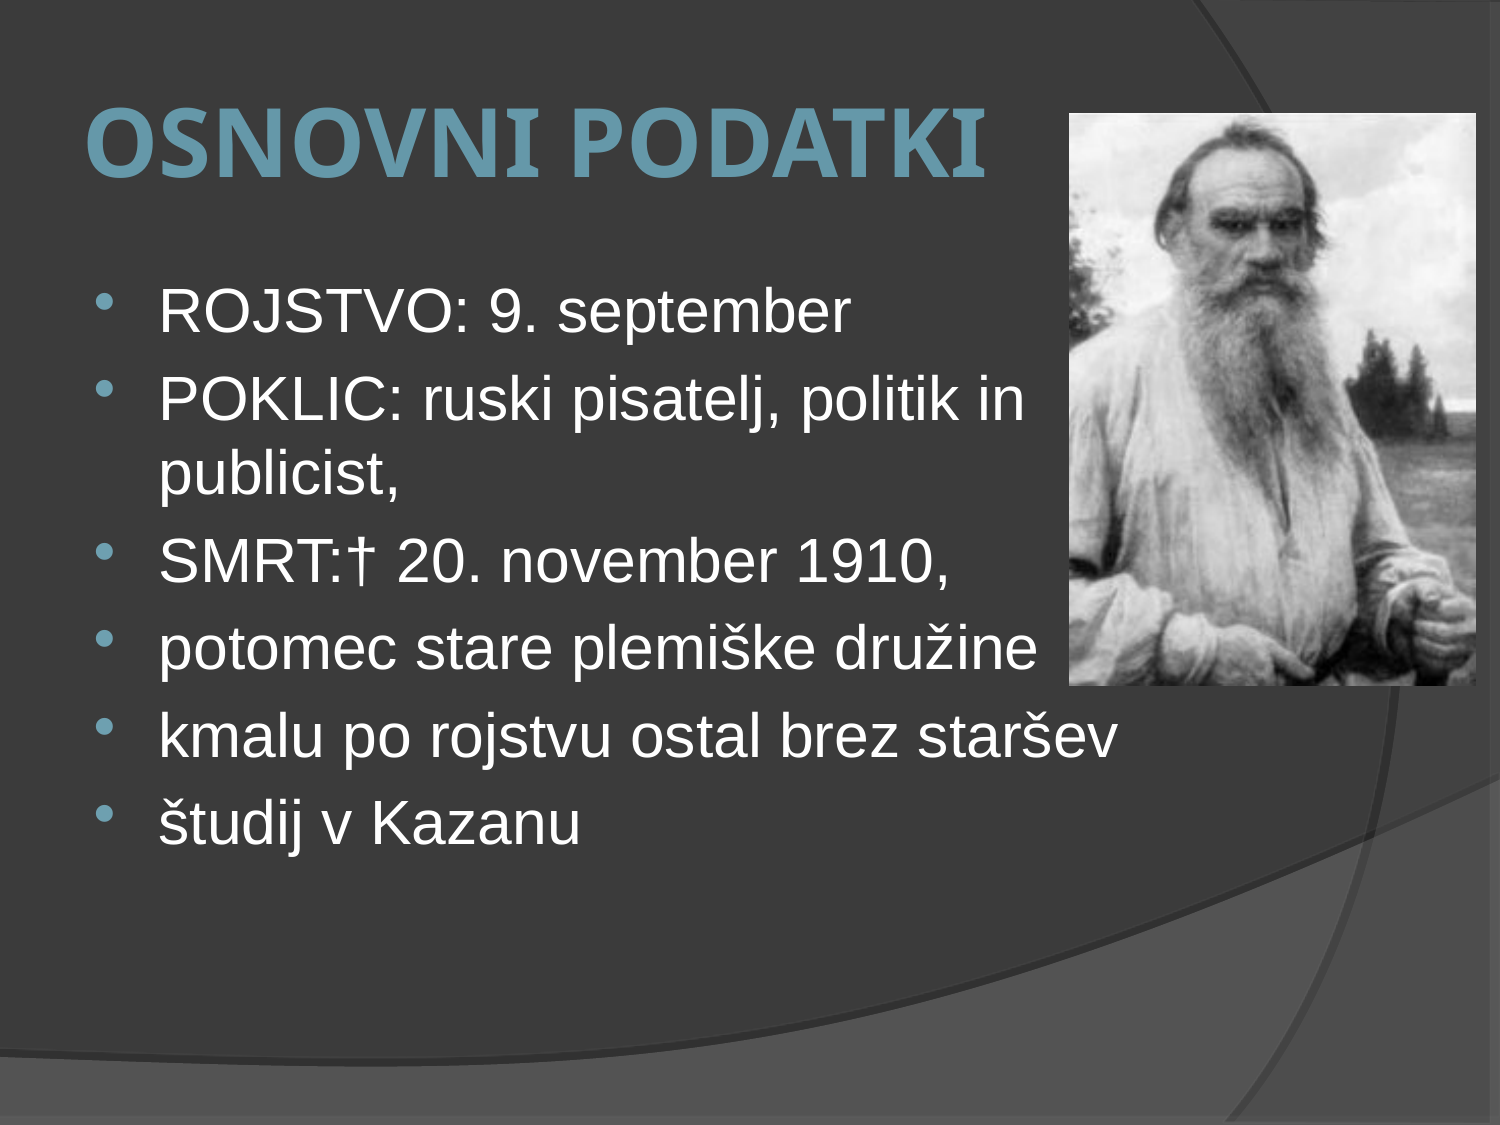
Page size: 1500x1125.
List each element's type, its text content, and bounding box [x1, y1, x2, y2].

picture [1069, 113, 1476, 686]
title OSNOVNI PODATKI [75, 45, 1300, 233]
list ROJSTVO: 9. september POKLIC: ruski pisatelj, politik in publicist, SMRT:† 20. november 1910, potomec stare plemiške družine kmalu po rojstvu ostal brez staršev študij v Kazanu [75, 262, 1300, 1005]
